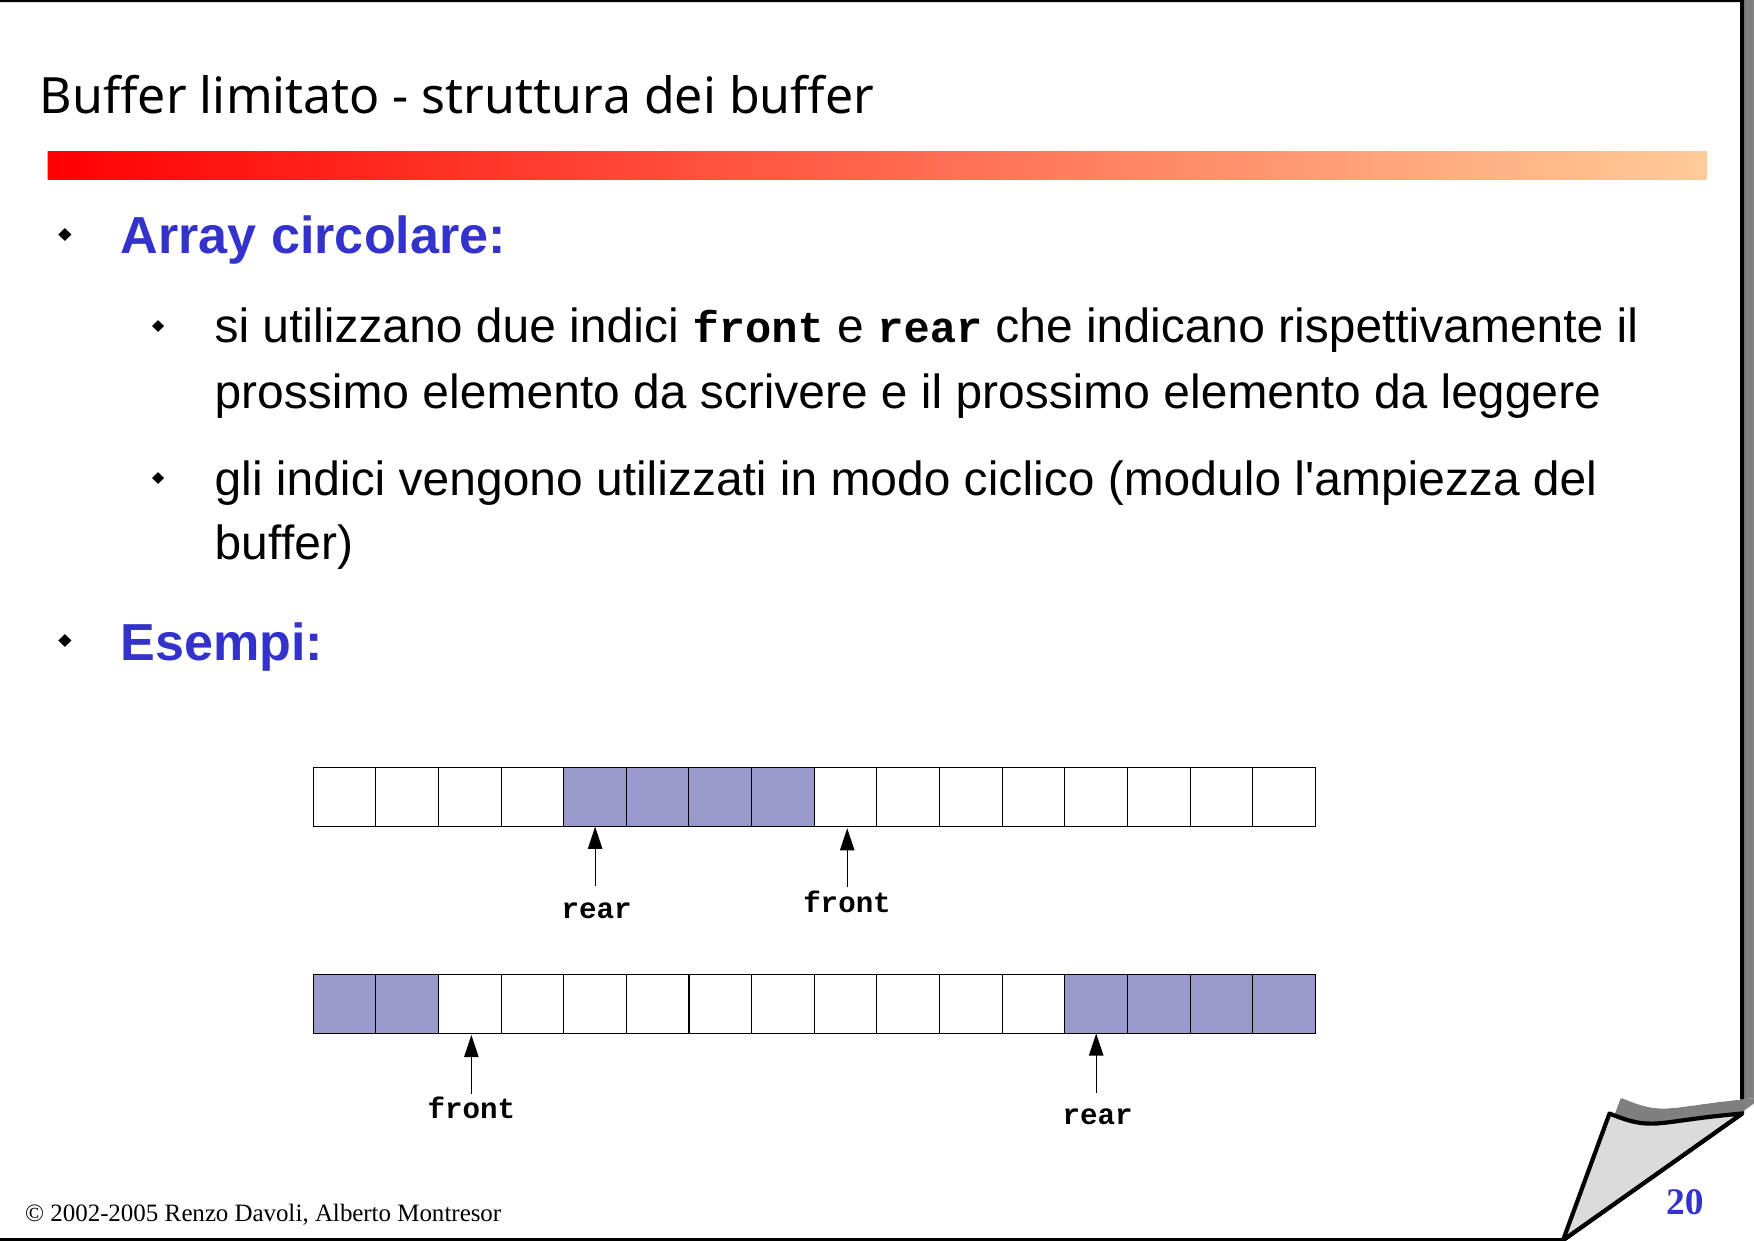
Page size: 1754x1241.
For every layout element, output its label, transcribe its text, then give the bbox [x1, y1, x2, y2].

text_box front [419, 1086, 523, 1134]
text_box rear [545, 885, 649, 934]
text_box [1064, 974, 1316, 1034]
text_box rear [1046, 1092, 1150, 1140]
list Array circolare: si utilizzano due indici front e rear che indicano rispettivamente il prossimo elemento da scrivere e il prossimo elemento da leggere gli indici vengono utilizzati in modo ciclico (modulo l'ampiezza del buffer) Esempi: [58, 206, 1696, 815]
text_box [313, 974, 438, 1034]
title Buffer limitato - struttura dei buffer [39, 49, 1713, 144]
text_box [563, 767, 814, 827]
text_box front [795, 879, 899, 928]
